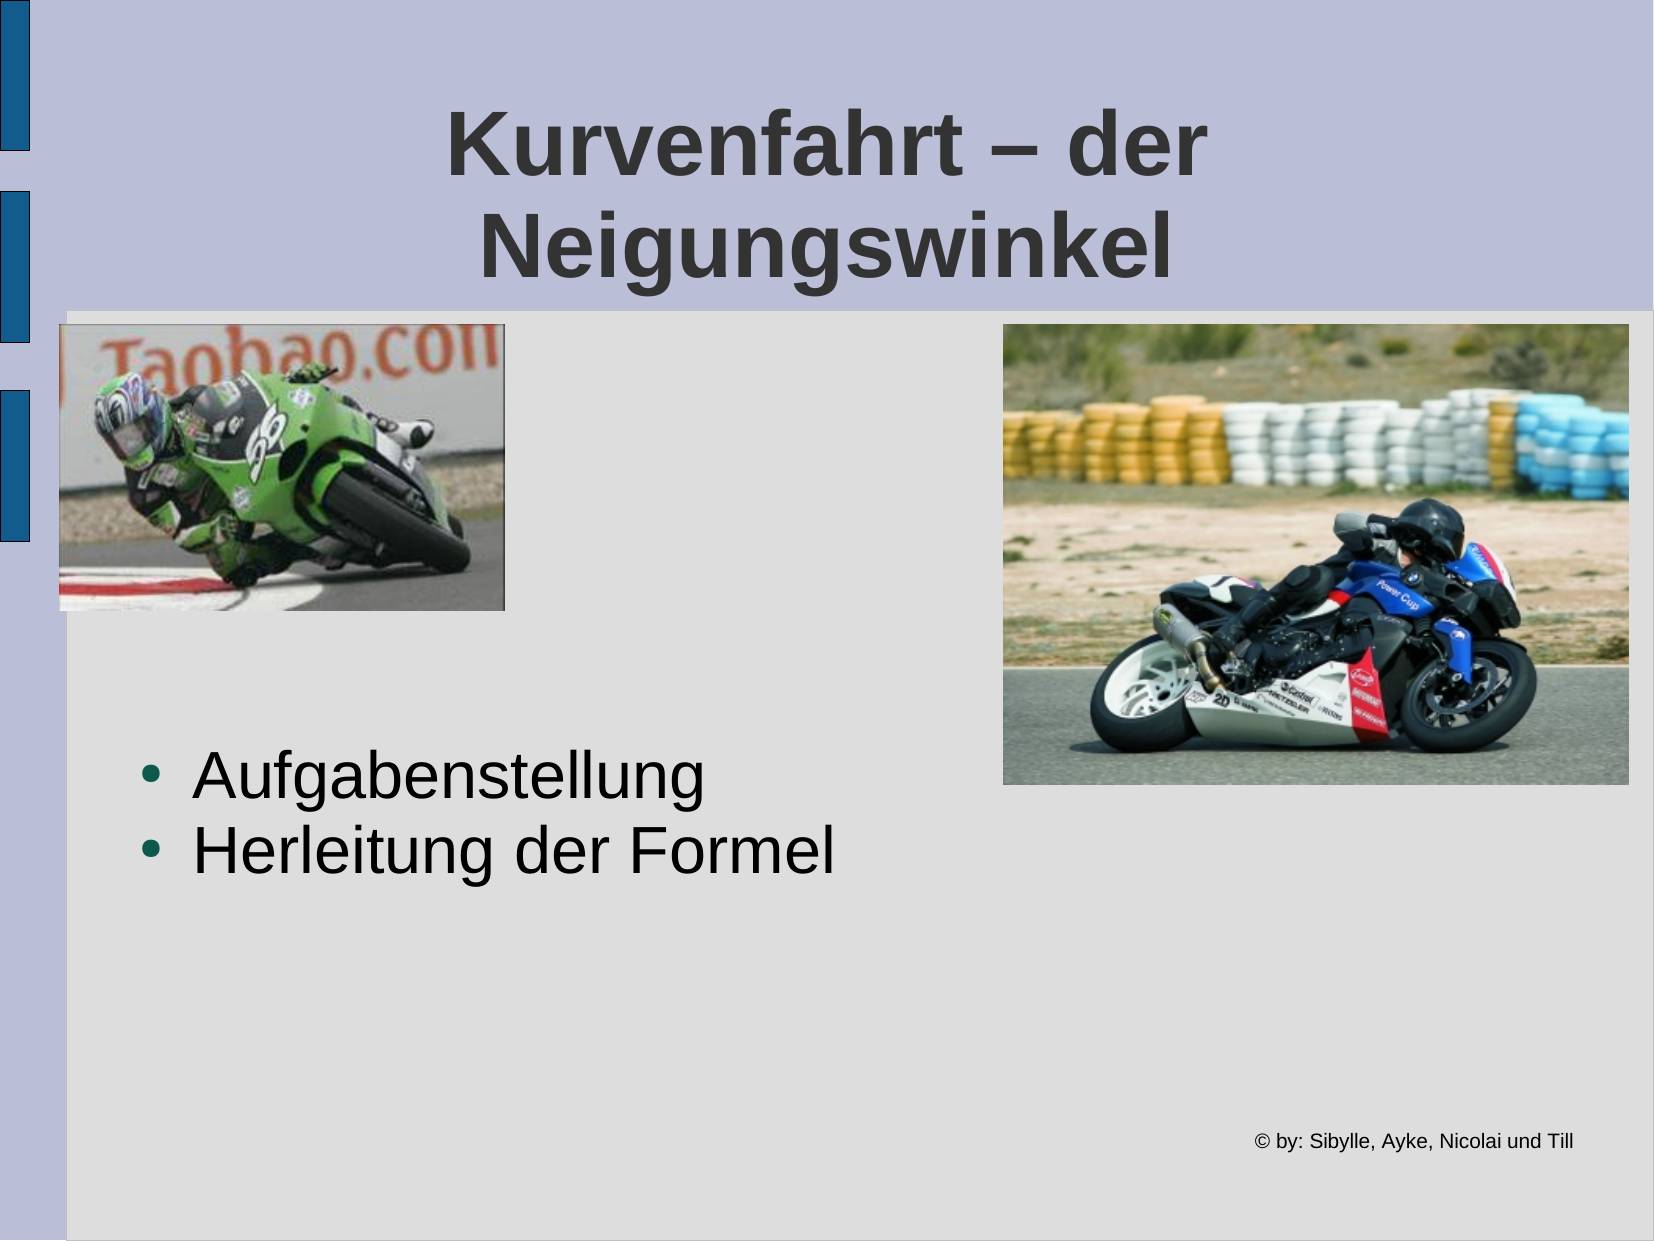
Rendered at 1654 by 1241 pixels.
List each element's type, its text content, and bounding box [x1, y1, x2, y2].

picture [59, 324, 505, 611]
title Kurvenfahrt – der Neigungswinkel [121, 91, 1534, 299]
text_box © by: Sibylle, Ayke, Nicolai und Till [1240, 1122, 1595, 1198]
list Aufgabenstellung Herleitung der Formel [121, 738, 857, 925]
picture [1003, 324, 1629, 785]
